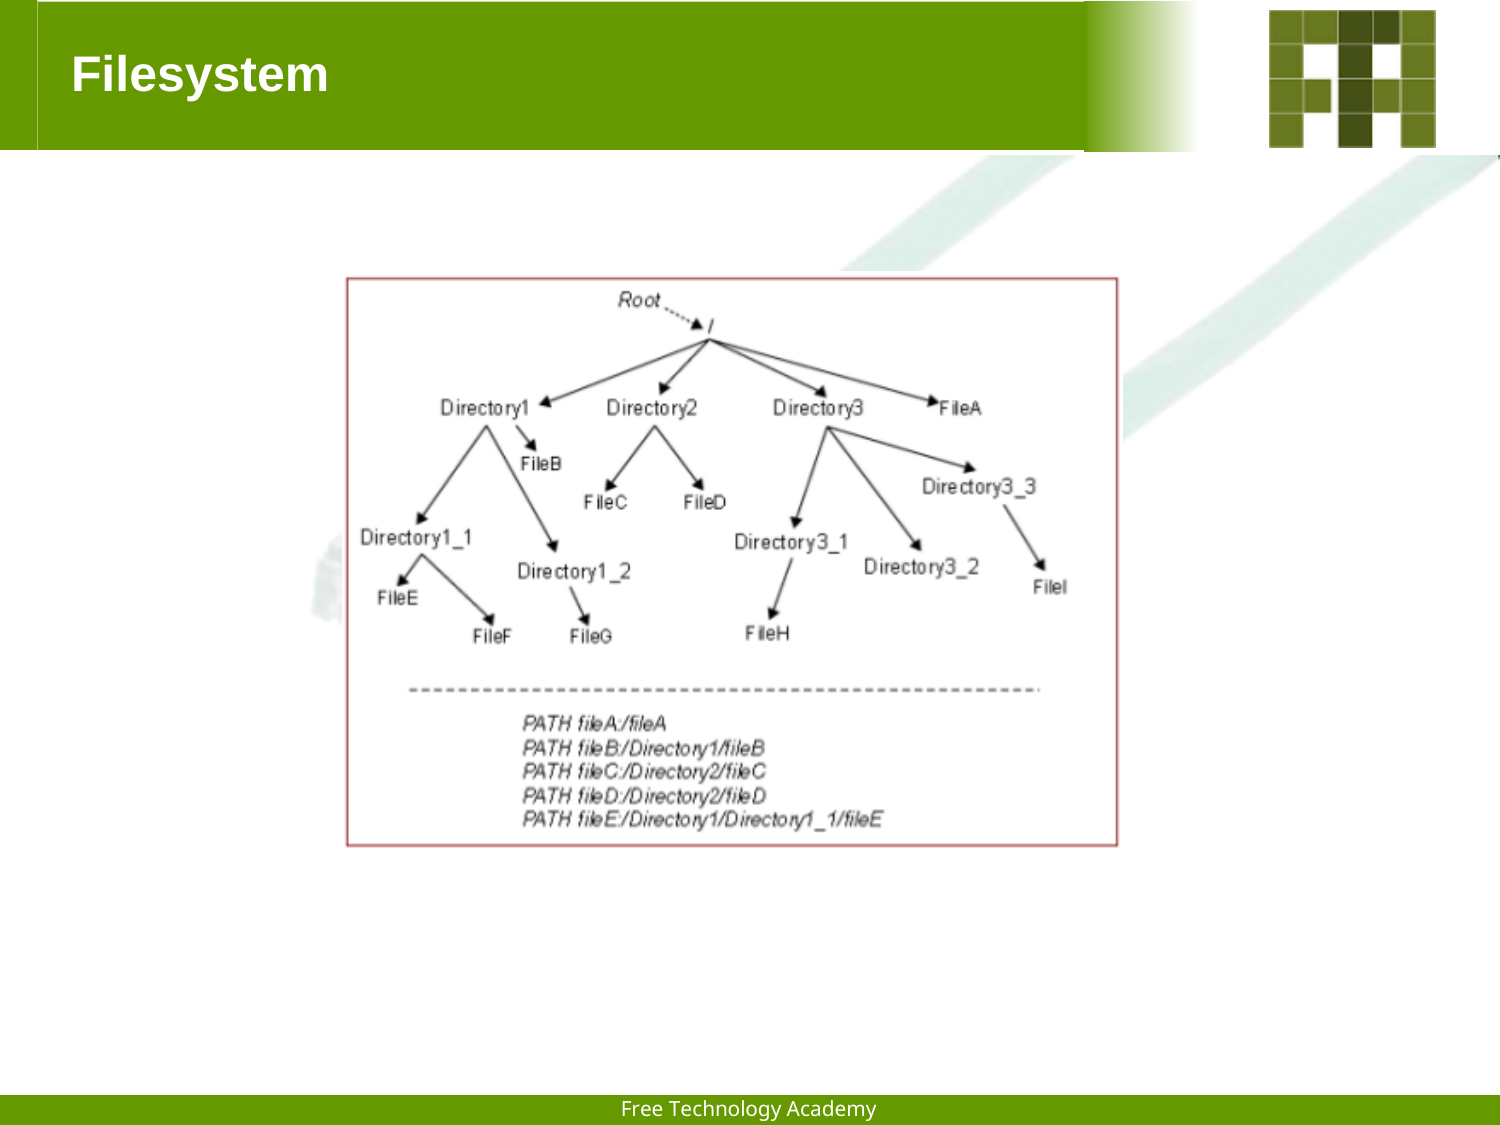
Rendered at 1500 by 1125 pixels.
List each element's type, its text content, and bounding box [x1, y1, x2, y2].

picture [1269, 10, 1436, 148]
picture [342, 271, 1123, 851]
title Filesystem [56, 1, 1107, 152]
